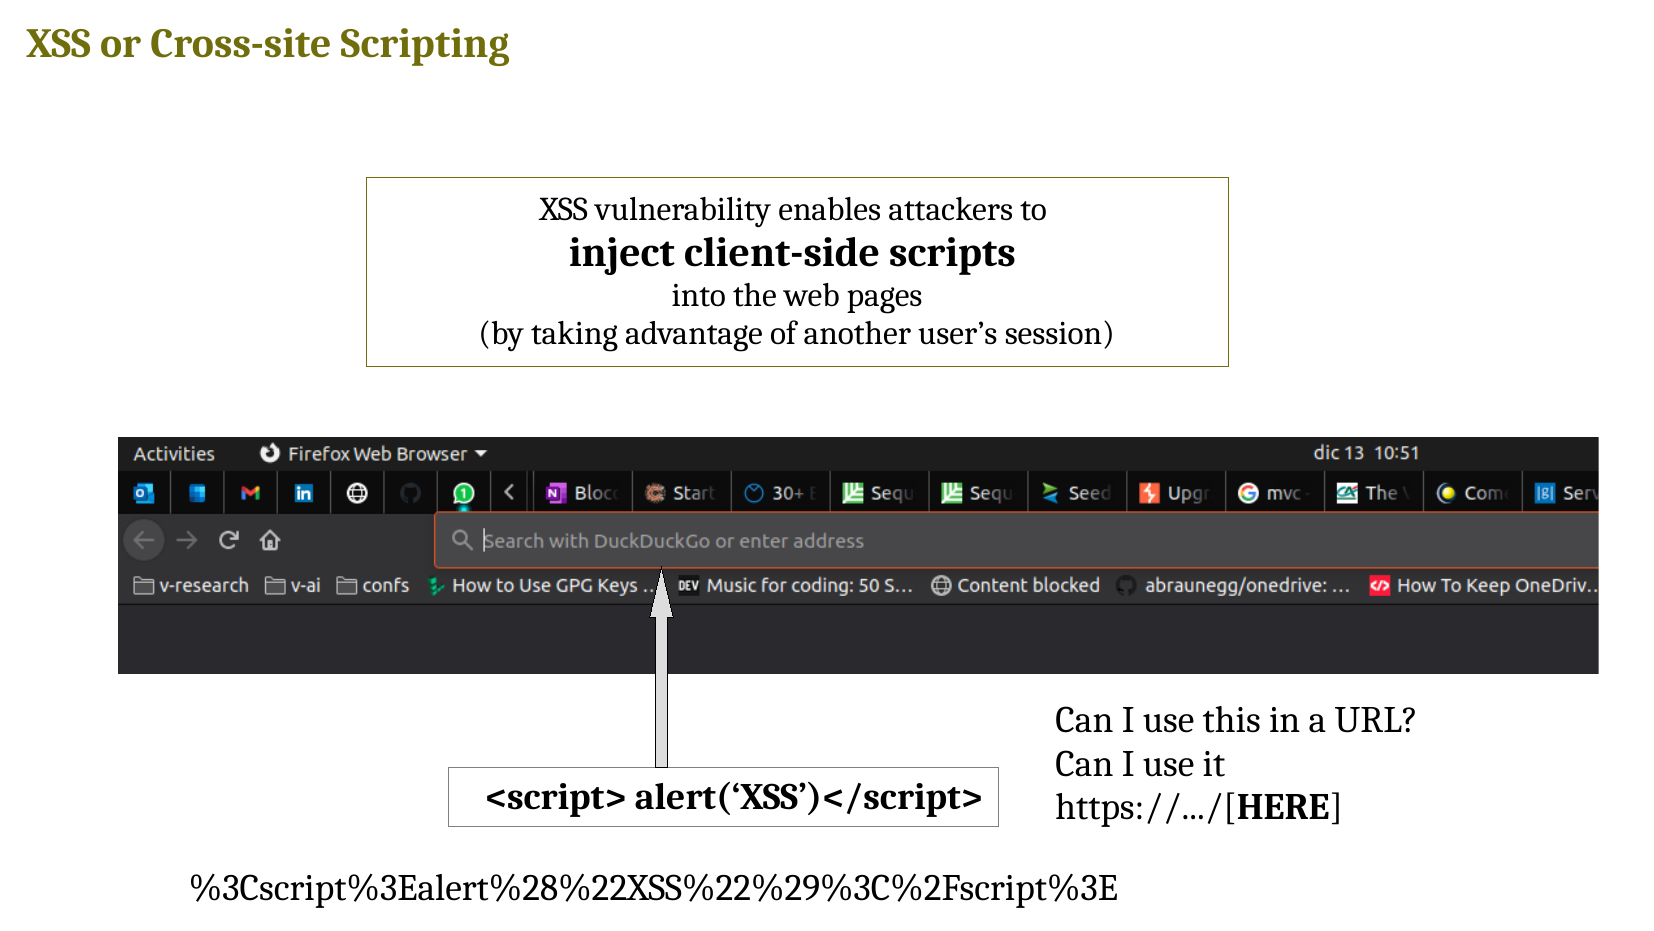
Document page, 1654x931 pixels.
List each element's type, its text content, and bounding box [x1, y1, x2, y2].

picture [118, 437, 1599, 674]
text_box XSS or Cross-site Scripting [11, 12, 1193, 77]
text_box <script> alert(‘XSS’)</script> [448, 767, 999, 827]
text_box [649, 566, 674, 768]
text_box Can I use this in a URL? Can I use it https://.../[HERE] [1040, 691, 1441, 839]
text_box XSS vulnerability enables attackers to inject client-side scripts into the web pages (by taking advantage of another user’s session) [366, 177, 1229, 367]
text_box %3Cscript%3Ealert%28%22XSS%22%29%3C%2Fscript%3E [174, 859, 1264, 931]
